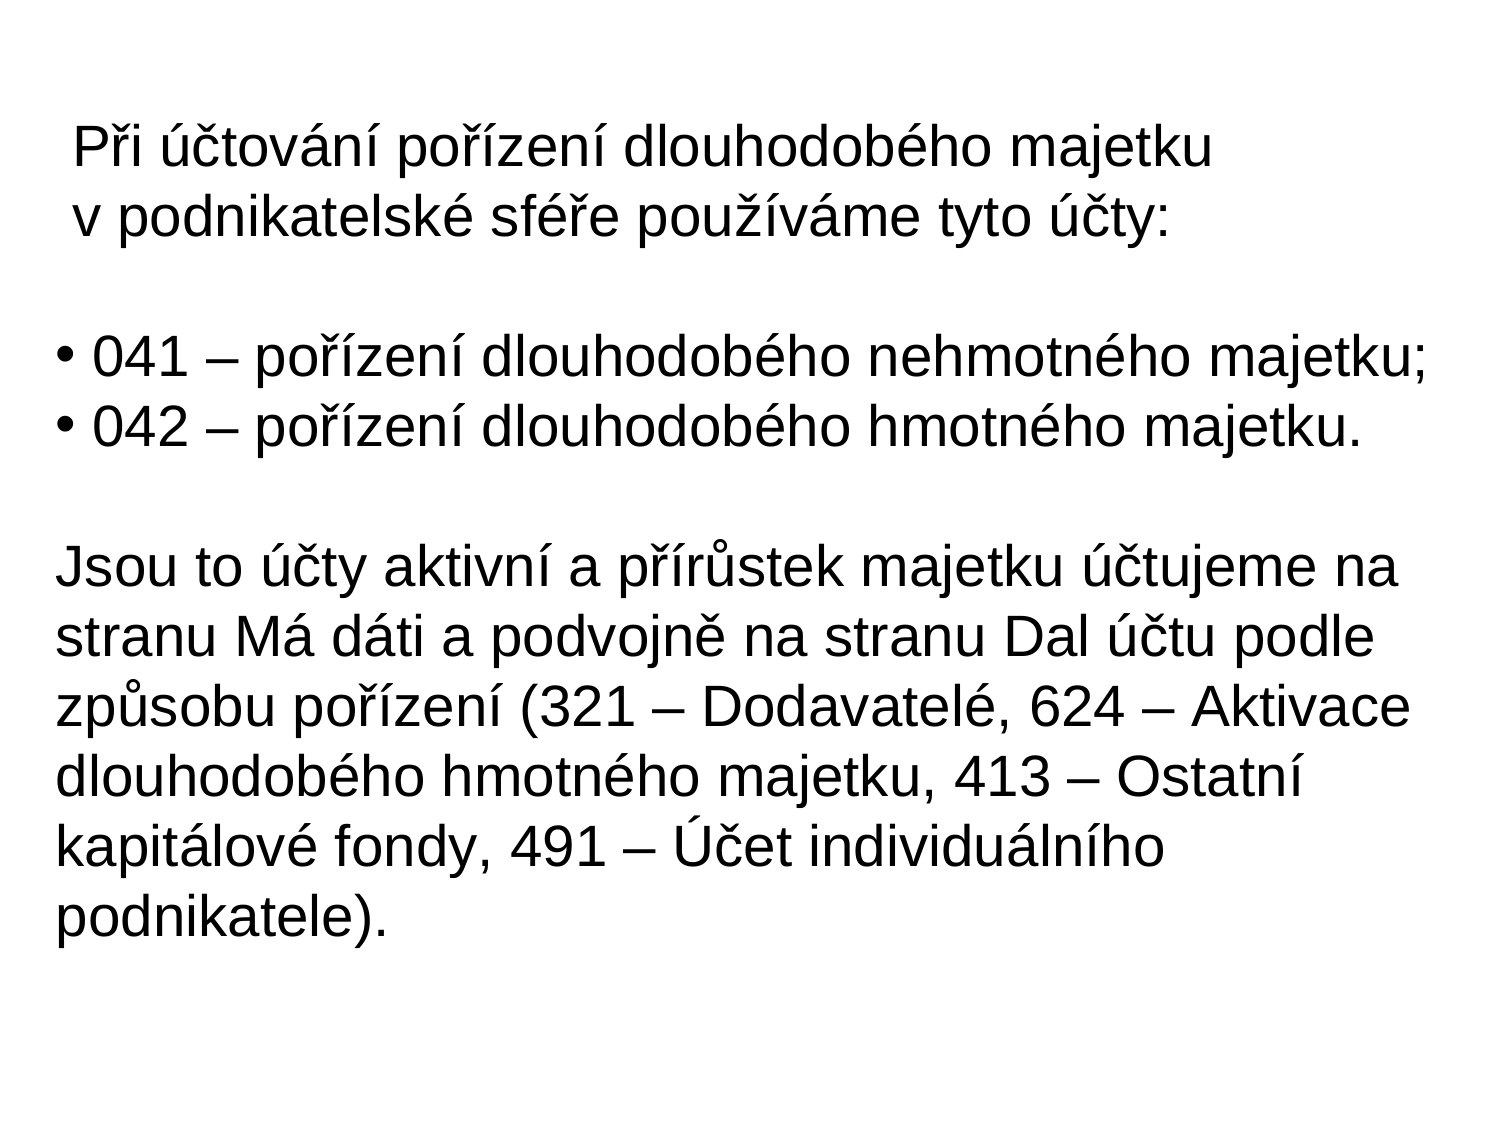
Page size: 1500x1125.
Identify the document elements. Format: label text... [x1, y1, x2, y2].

text_box Při účtování pořízení dlouhodobého majetku v podnikatelské sféře používáme tyto účty: 041 – pořízení dlouhodobého nehmotného majetku; 042 – pořízení dlouhodobého hmotného majetku. Jsou to účty aktivní a přírůstek majetku účtujeme na stranu Má dáti a podvojně na stranu Dal účtu podle způsobu pořízení (321 – Dodavatelé, 624 – Aktivace dlouhodobého hmotného majetku, 413 – Ostatní kapitálové fondy, 491 – Účet individuálního podnikatele). [41, 100, 1471, 956]
